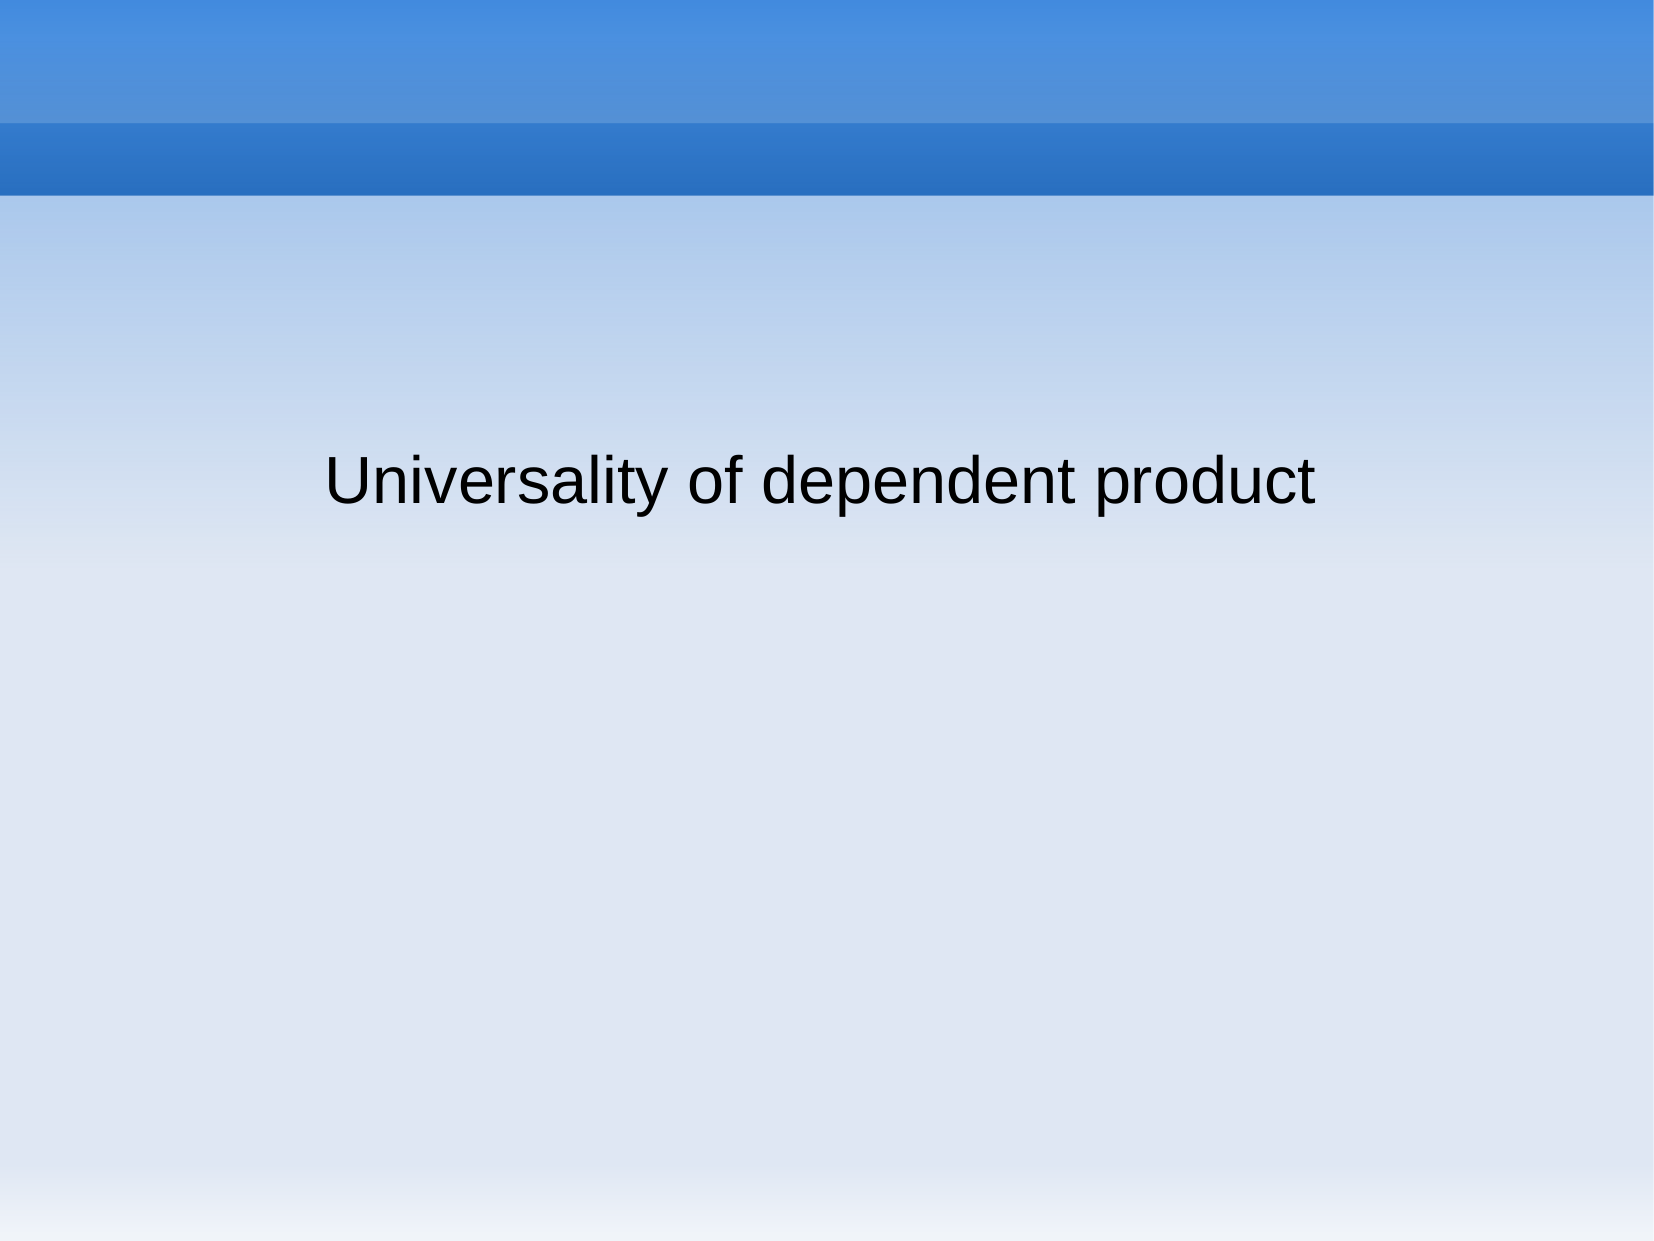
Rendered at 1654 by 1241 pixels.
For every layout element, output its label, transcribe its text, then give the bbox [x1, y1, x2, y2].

picture [0, 0, 1654, 1241]
subtitle Universality of dependent product [76, 0, 1565, 1109]
